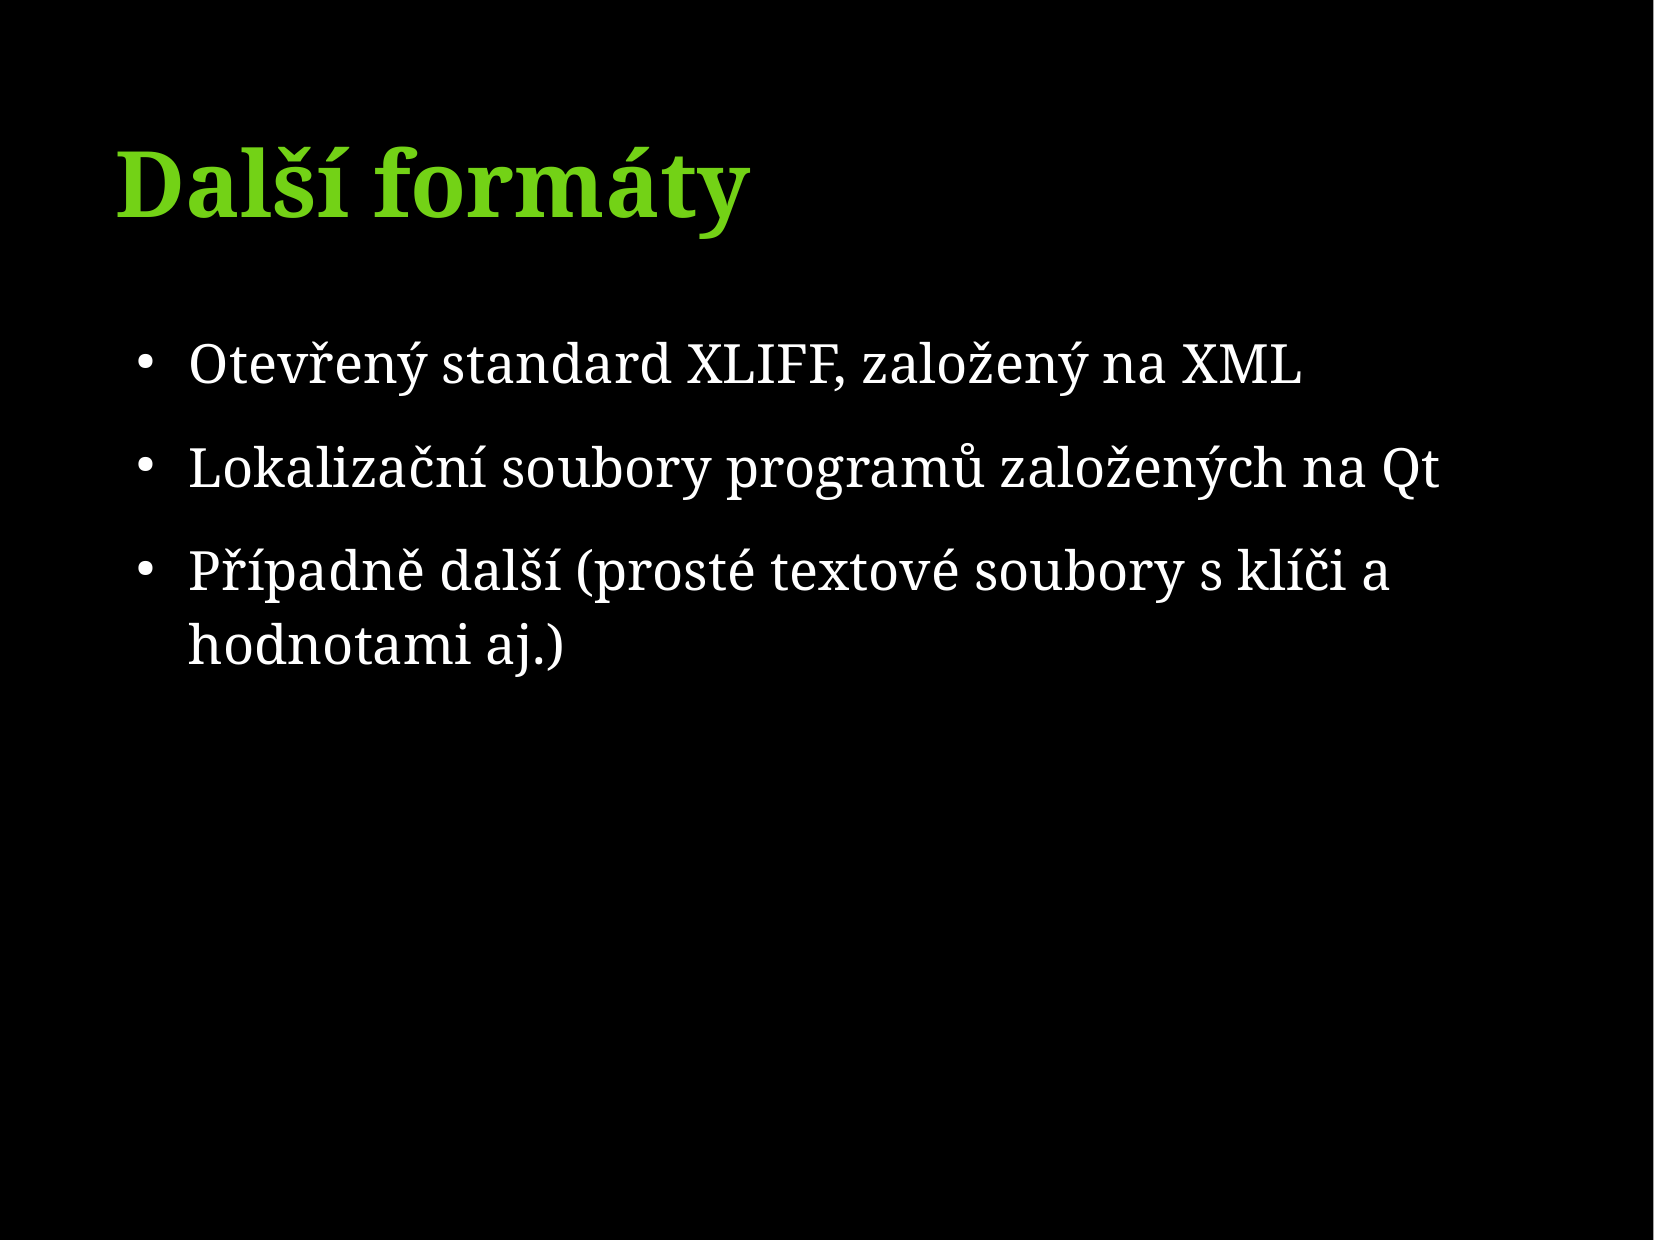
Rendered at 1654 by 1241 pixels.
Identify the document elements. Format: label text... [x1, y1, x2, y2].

list Otevřený standard XLIFF, založený na XML Lokalizační soubory programů založených na Qt Případně další (prosté textové soubory s klíči a hodnotami aj.) [118, 325, 1536, 1145]
title Další formáty [115, 78, 1539, 287]
